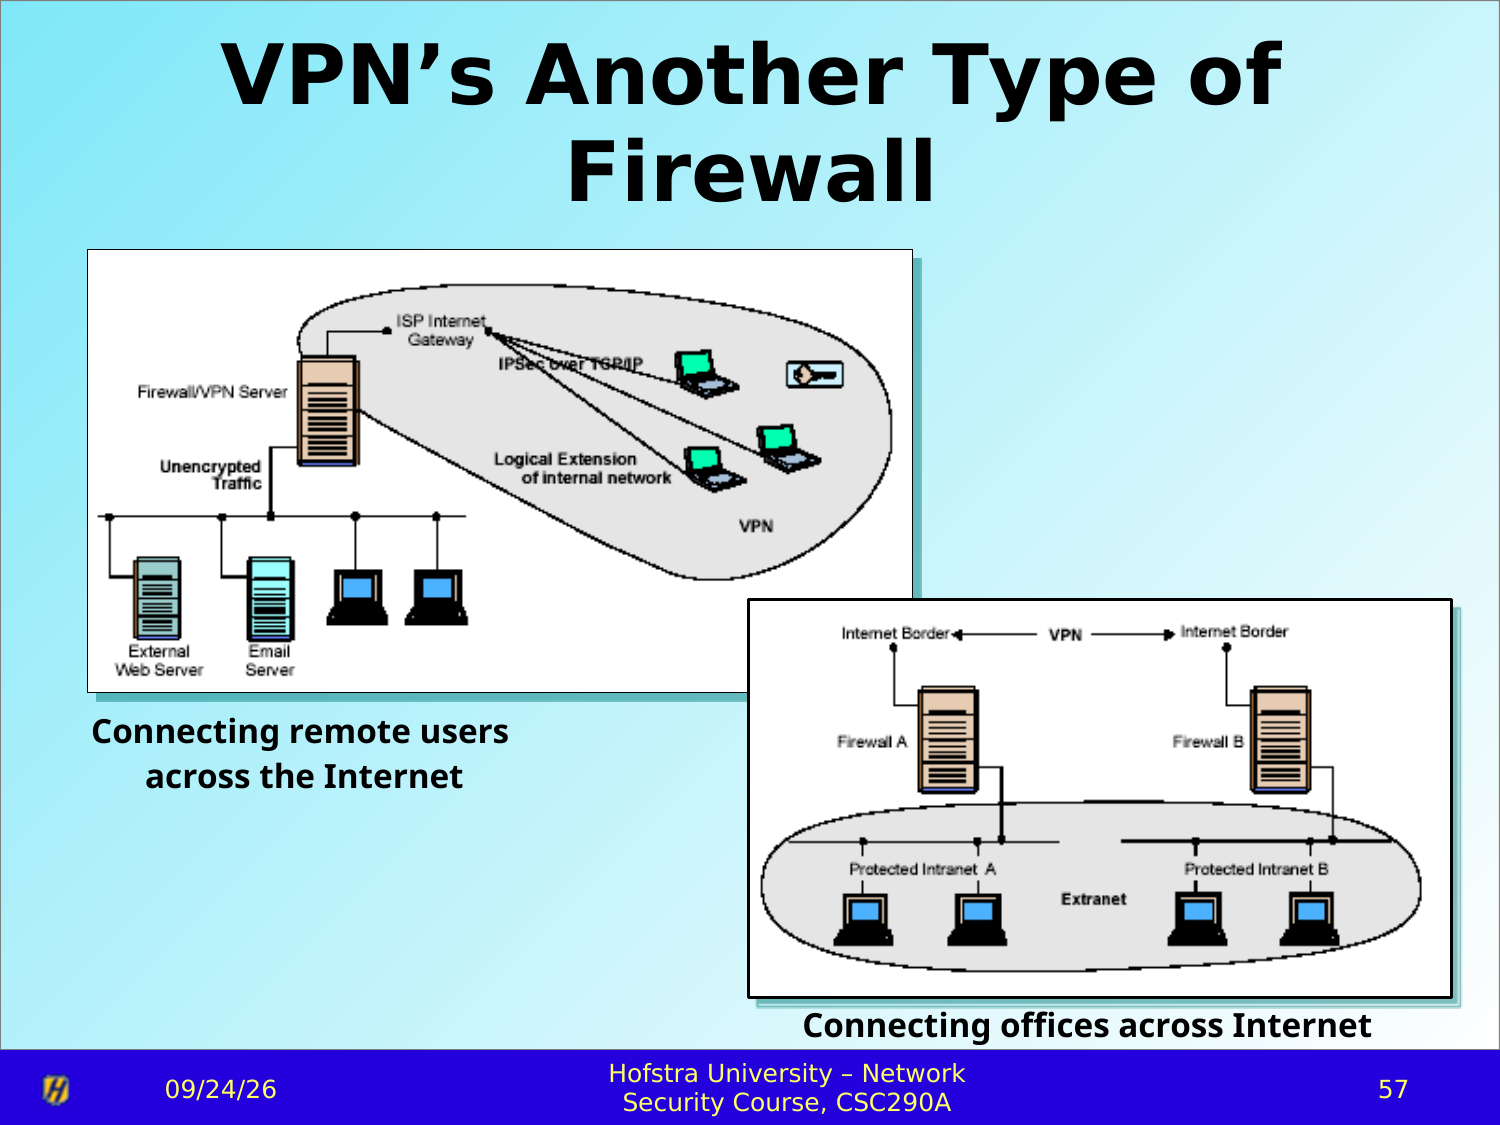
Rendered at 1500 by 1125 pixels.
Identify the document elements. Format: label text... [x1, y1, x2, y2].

title VPN’s Another Type of Firewall [112, 19, 1391, 229]
text_box Connecting remote users across the Internet [76, 700, 534, 807]
picture [87, 249, 913, 693]
picture [37, 1072, 76, 1110]
text_box Connecting offices across Internet [787, 994, 1389, 1056]
picture [750, 600, 1450, 997]
